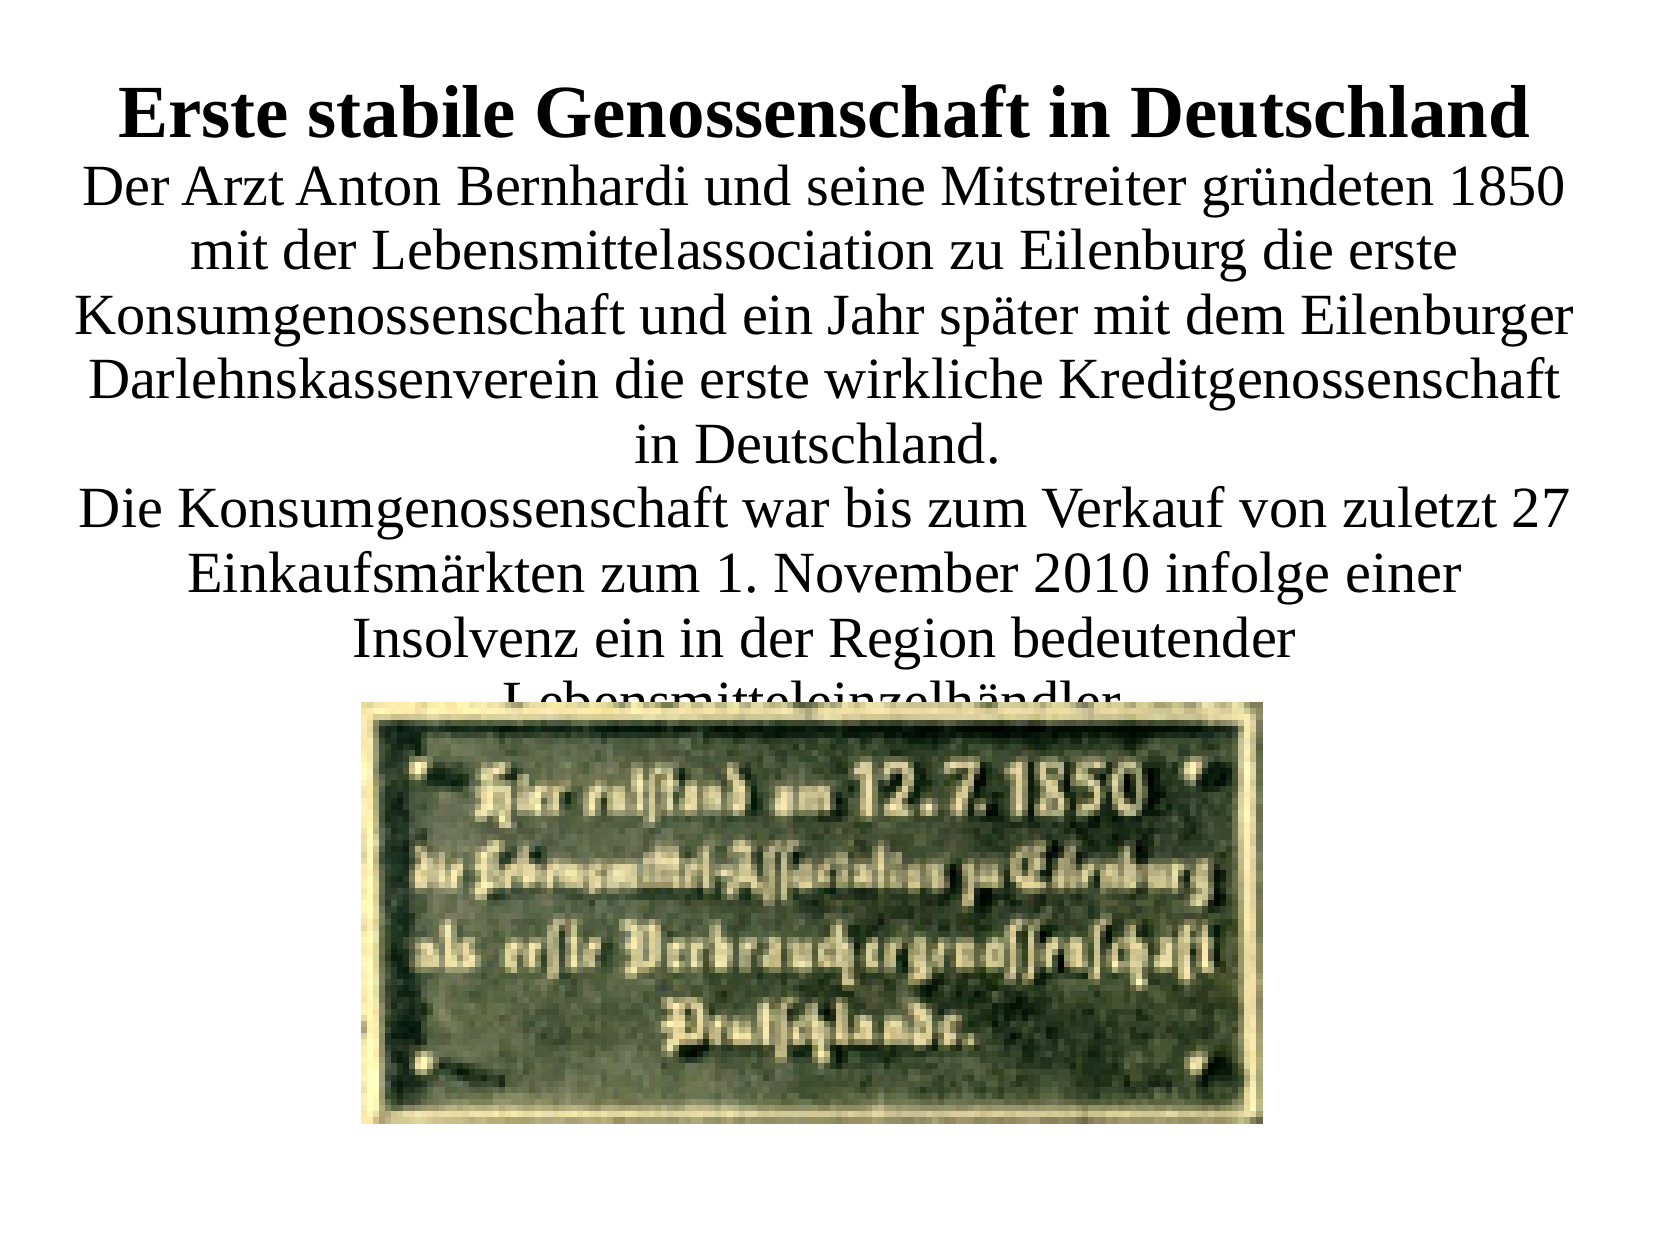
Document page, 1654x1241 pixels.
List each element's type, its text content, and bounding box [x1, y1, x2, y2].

text_box Erste stabile Genossenschaft in Deutschland Der Arzt Anton Bernhardi und seine Mitstreiter gründeten 1850 mit der Lebensmittelassociation zu Eilenburg die erste Konsumgenossenschaft und ein Jahr später mit dem Eilenburger Darlehnskassenverein die erste wirkliche Kreditgenossenschaft in Deutschland. Die Konsumgenossenschaft war bis zum Verkauf von zuletzt 27 Einkaufsmärkten zum 1. November 2010 infolge einer Insolvenz ein in der Region bedeutender Lebensmitteleinzelhändler. [59, 62, 1605, 745]
picture [361, 702, 1263, 1124]
